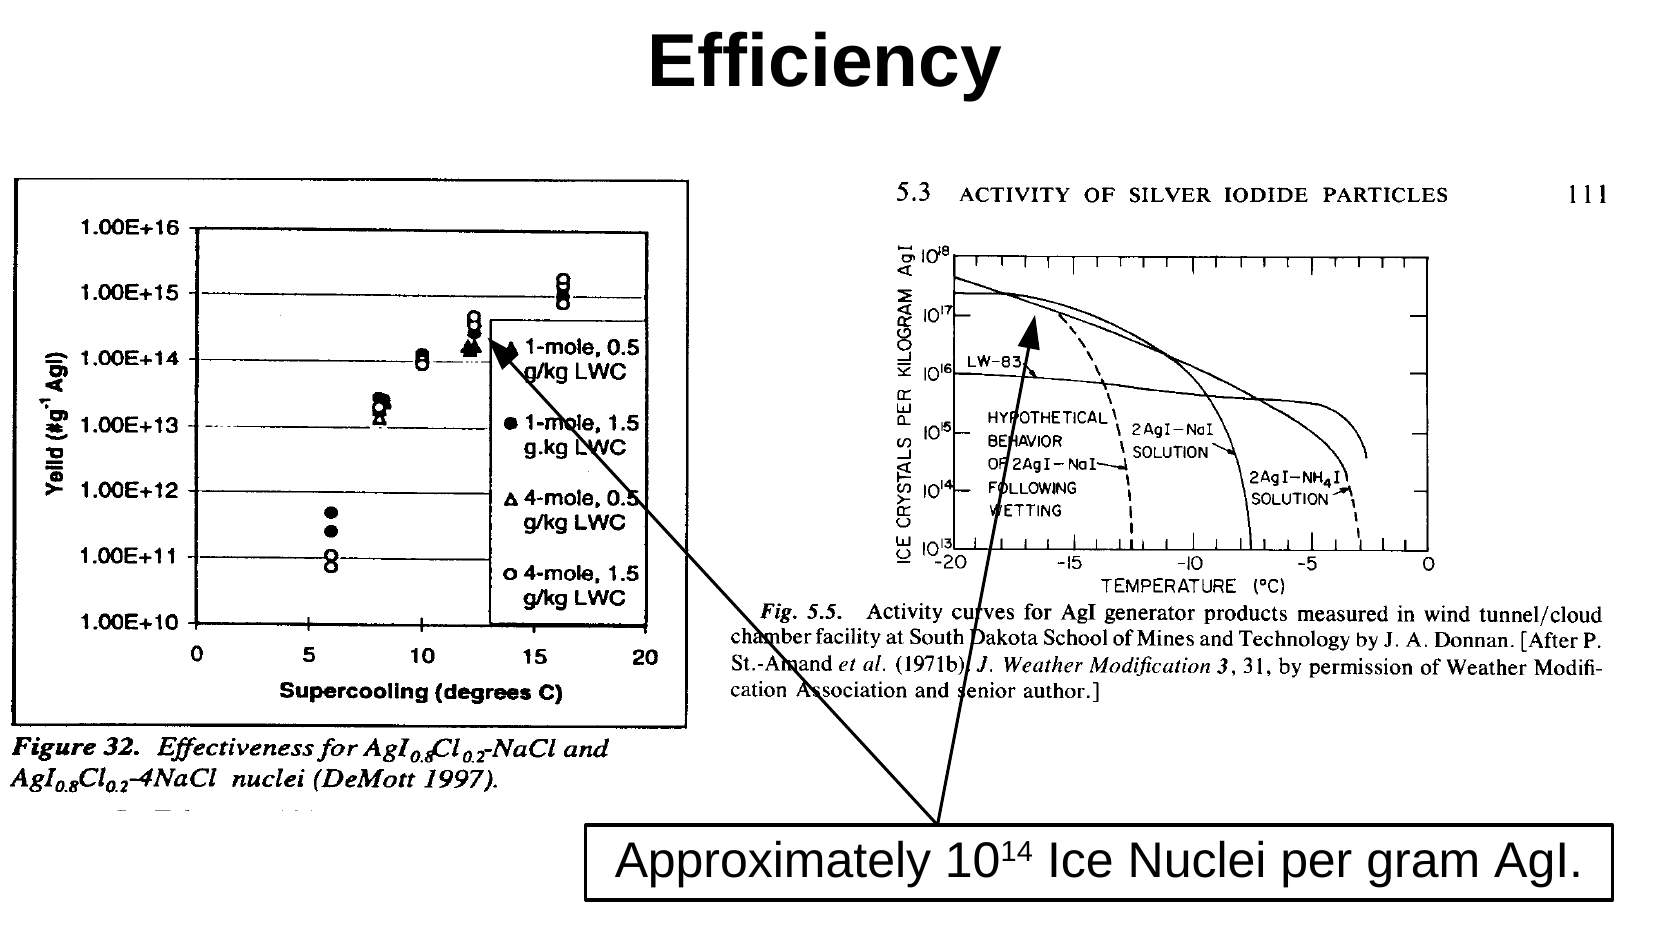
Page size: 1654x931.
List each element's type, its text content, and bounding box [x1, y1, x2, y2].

title Efficiency [0, 5, 1654, 107]
picture [720, 175, 1628, 706]
picture [720, 593, 824, 706]
text_box Approximately 1014 Ice Nuclei per gram AgI. [585, 825, 1613, 901]
picture [0, 178, 689, 811]
